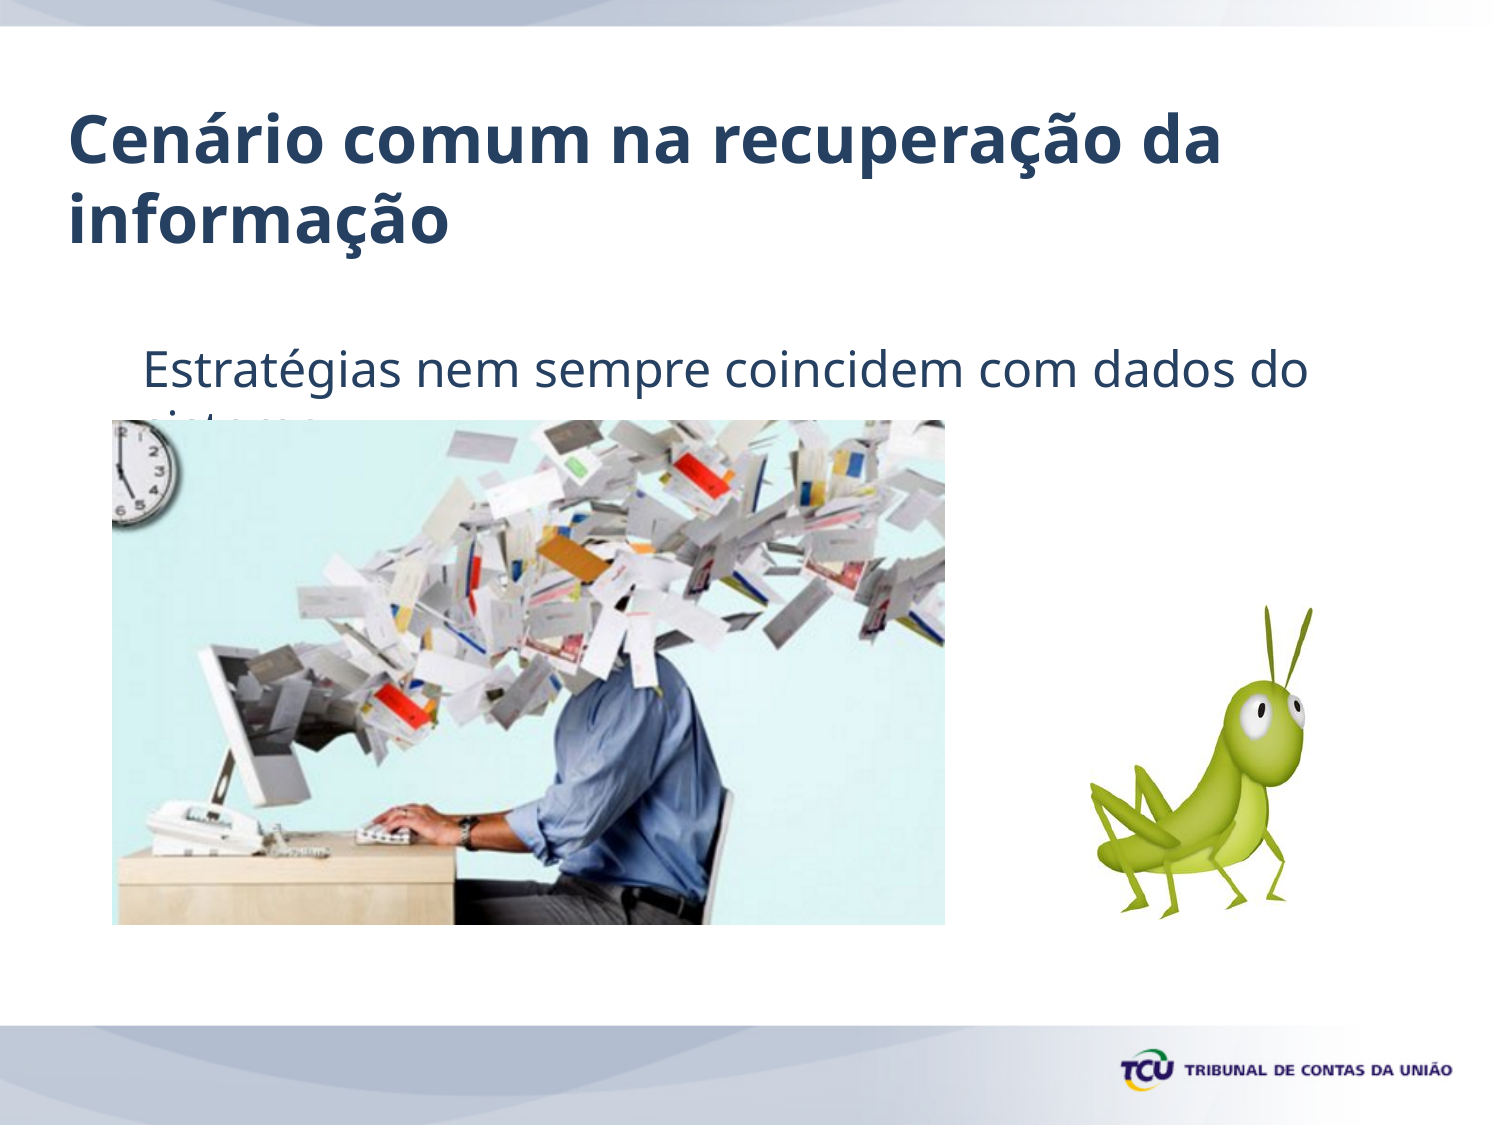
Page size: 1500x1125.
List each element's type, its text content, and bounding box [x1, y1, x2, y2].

text_box Cenário comum na recuperação da informação Estratégias nem sempre coincidem com dados do sistema [53, 89, 1403, 350]
picture [0, 0, 1500, 1125]
